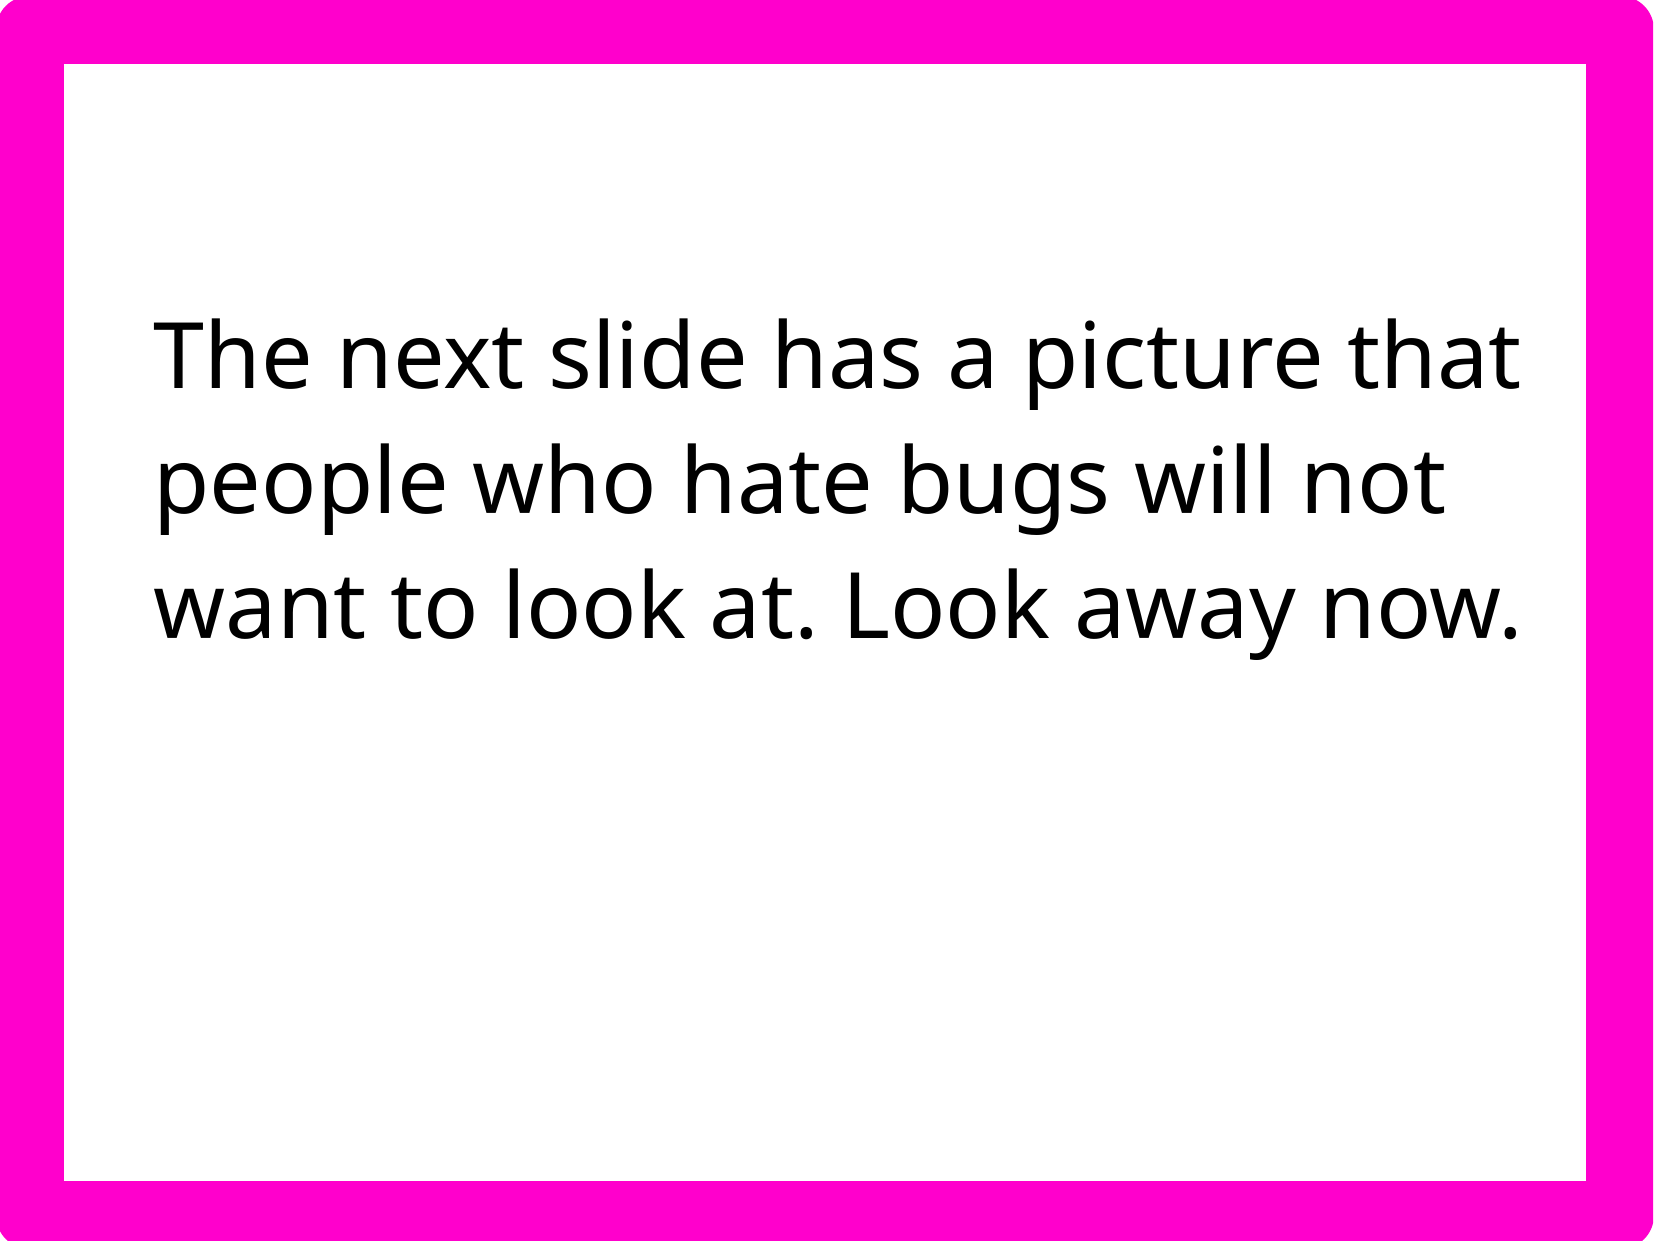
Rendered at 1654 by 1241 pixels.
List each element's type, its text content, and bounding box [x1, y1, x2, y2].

list The next slide has a picture that people who hate bugs will not want to look at. Look away now. [82, 290, 1571, 1010]
